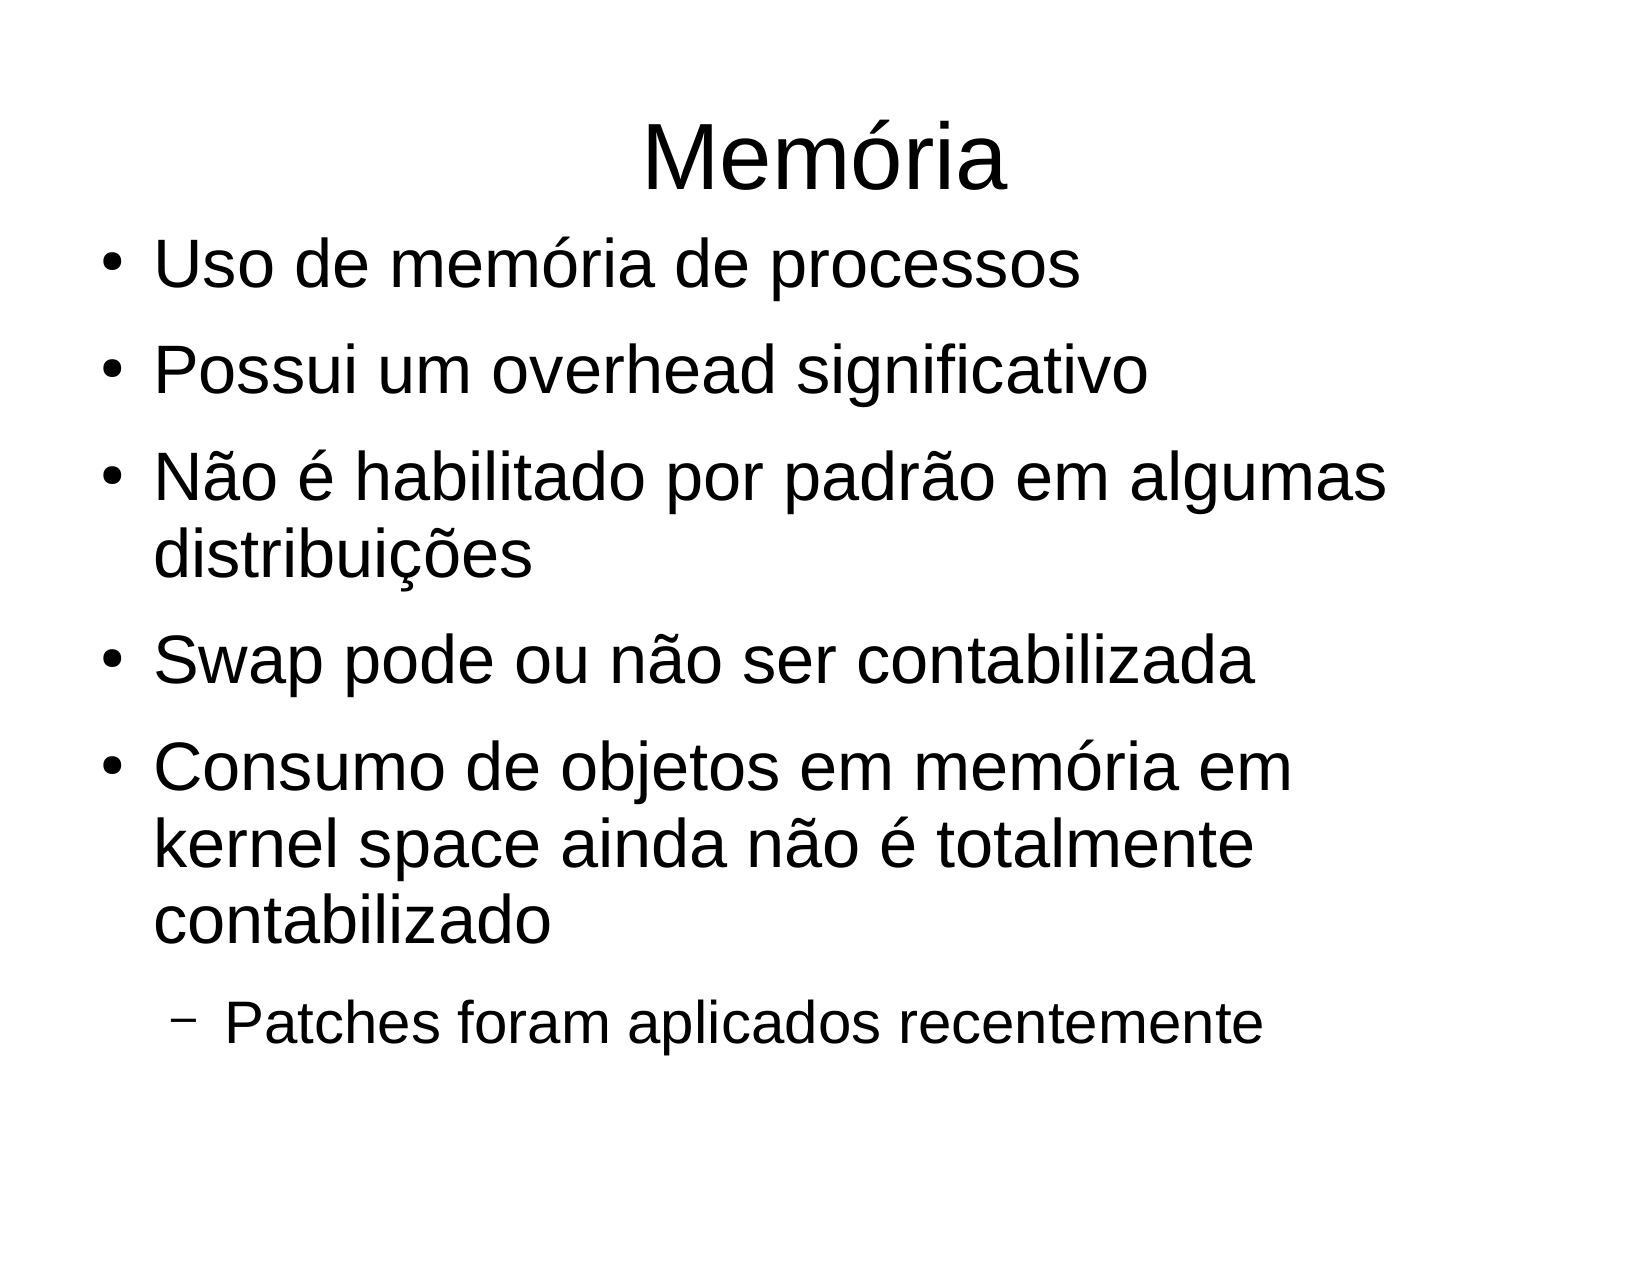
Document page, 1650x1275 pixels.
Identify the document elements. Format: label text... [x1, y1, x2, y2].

title Memória [82, 50, 1568, 264]
list Uso de memória de processos Possui um overhead significativo Não é habilitado por padrão em algumas distribuições Swap pode ou não ser contabilizada Consumo de objetos em memória em kernel space ainda não é totalmente contabilizado Patches foram aplicados recentemente [82, 225, 1463, 1175]
